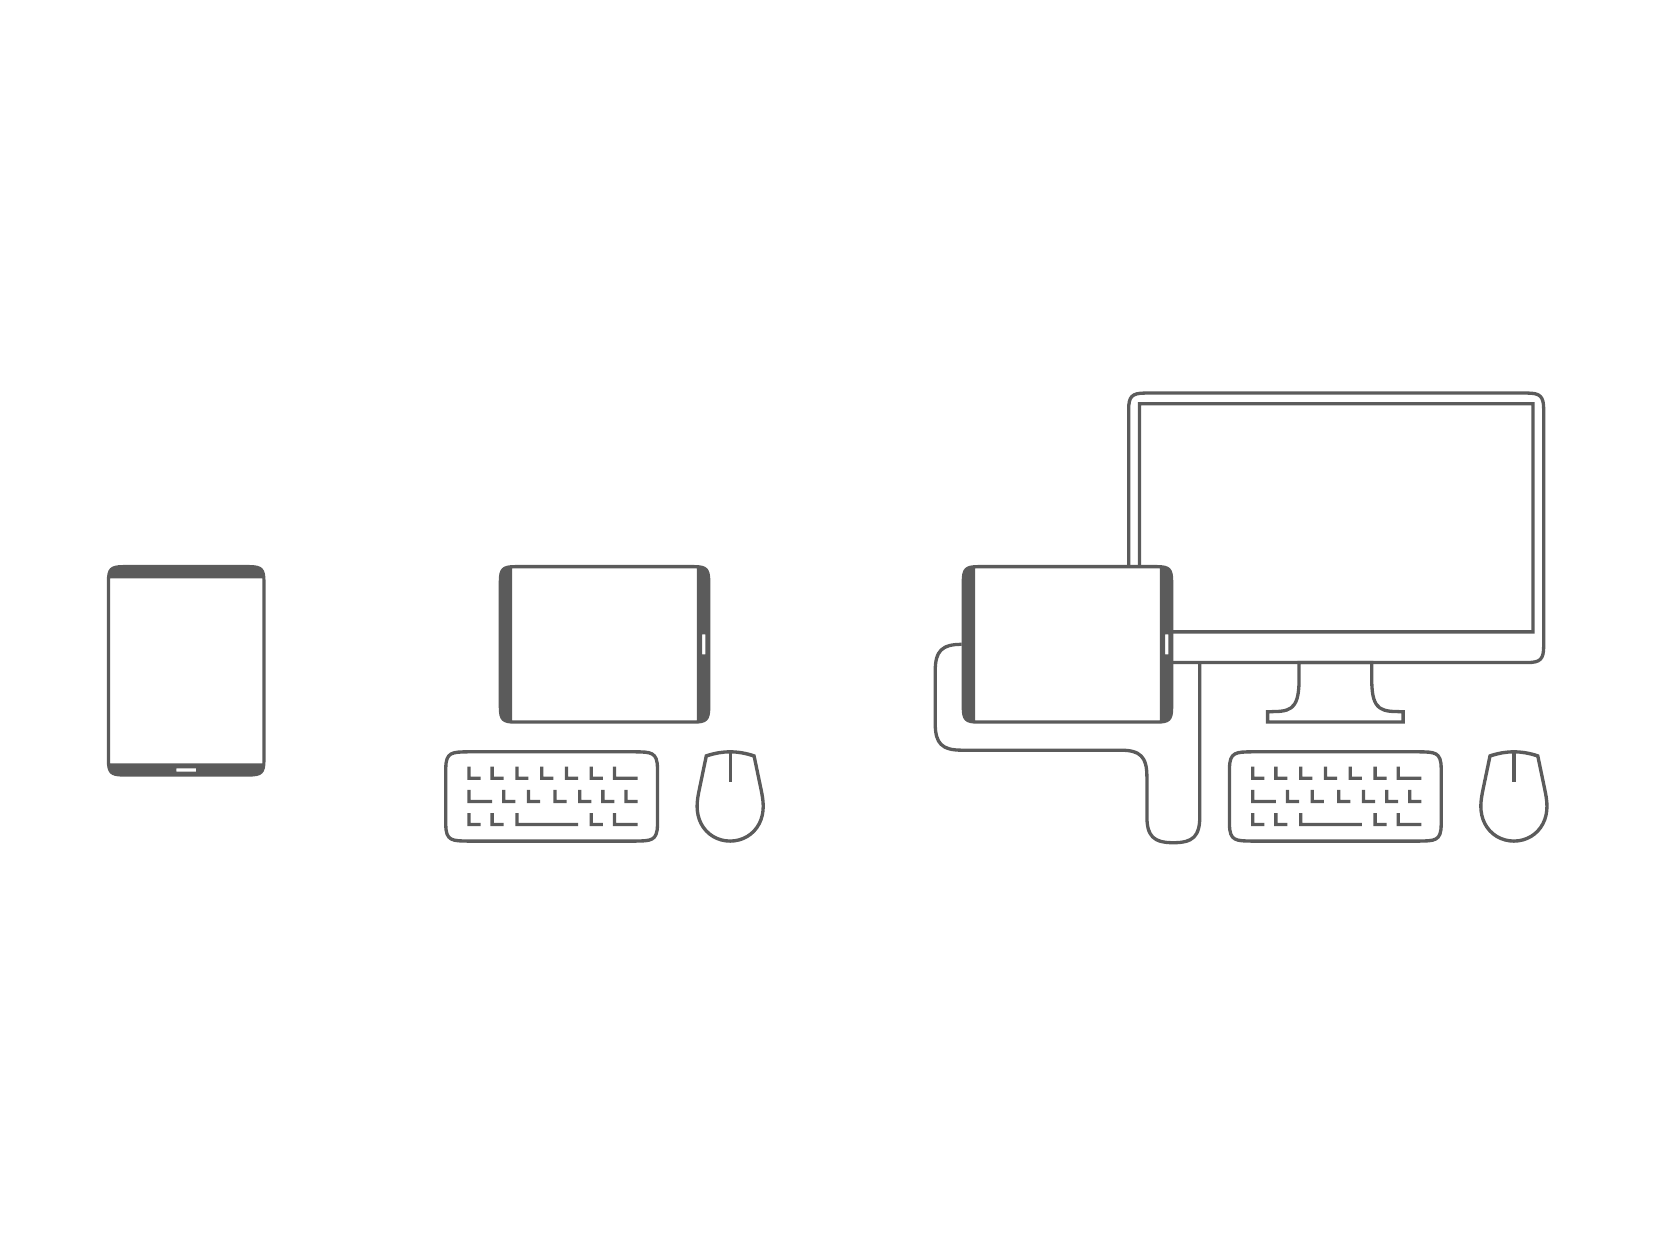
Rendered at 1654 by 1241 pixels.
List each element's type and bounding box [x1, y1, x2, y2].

picture [67, 372, 1654, 871]
